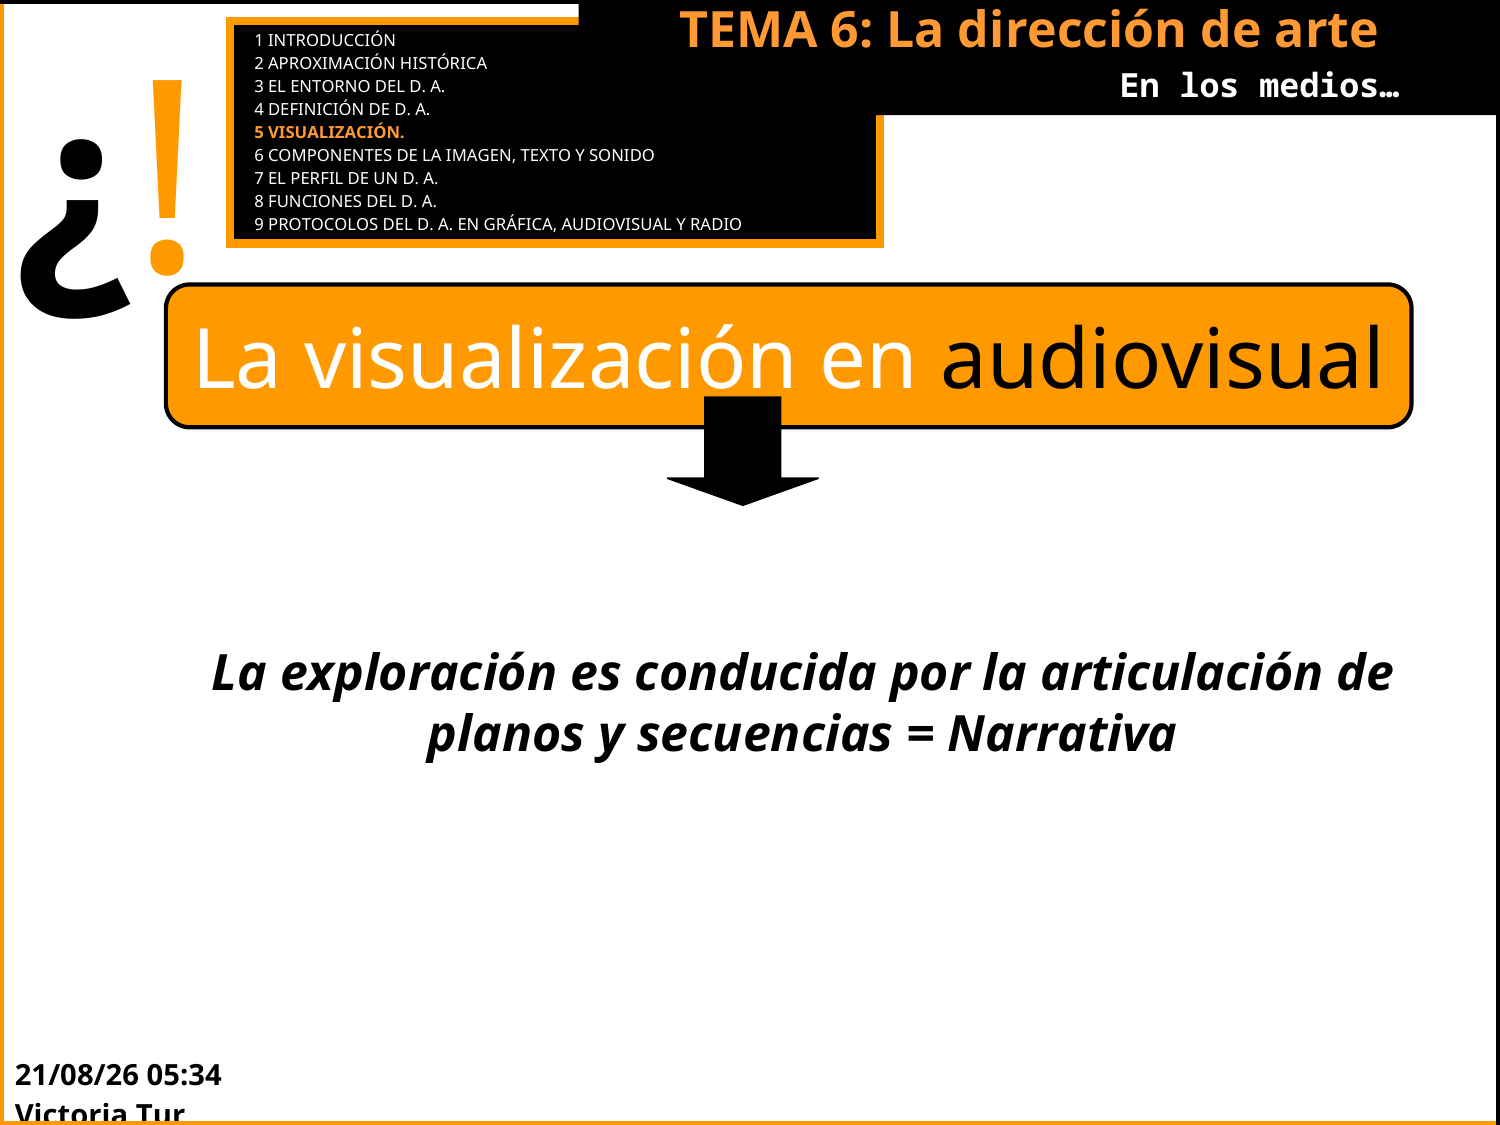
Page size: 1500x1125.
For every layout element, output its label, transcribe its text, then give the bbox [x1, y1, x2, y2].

text_box 1 INTRODUCCIÓN 2 APROXIMACIÓN HISTÓRICA 3 EL ENTORNO DEL D. A. 4 DEFINICIÓN DE D. A. 5 VISUALIZACIÓN. 6 COMPONENTES DE LA IMAGEN, TEXTO Y SONIDO 7 EL PERFIL DE UN D. A. 8 FUNCIONES DEL D. A. 9 PROTOCOLOS DEL D. A. EN GRÁFICA, AUDIOVISUAL Y RADIO [230, 20, 880, 244]
text_box TEMA 6: La dirección de arte En los medios… [578, 0, 1500, 116]
text_box [667, 397, 819, 506]
text_box La visualización en audiovisual [165, 284, 1412, 428]
text_box La exploración es conducida por la articulación de planos y secuencias = Narrativa [171, 633, 1436, 772]
